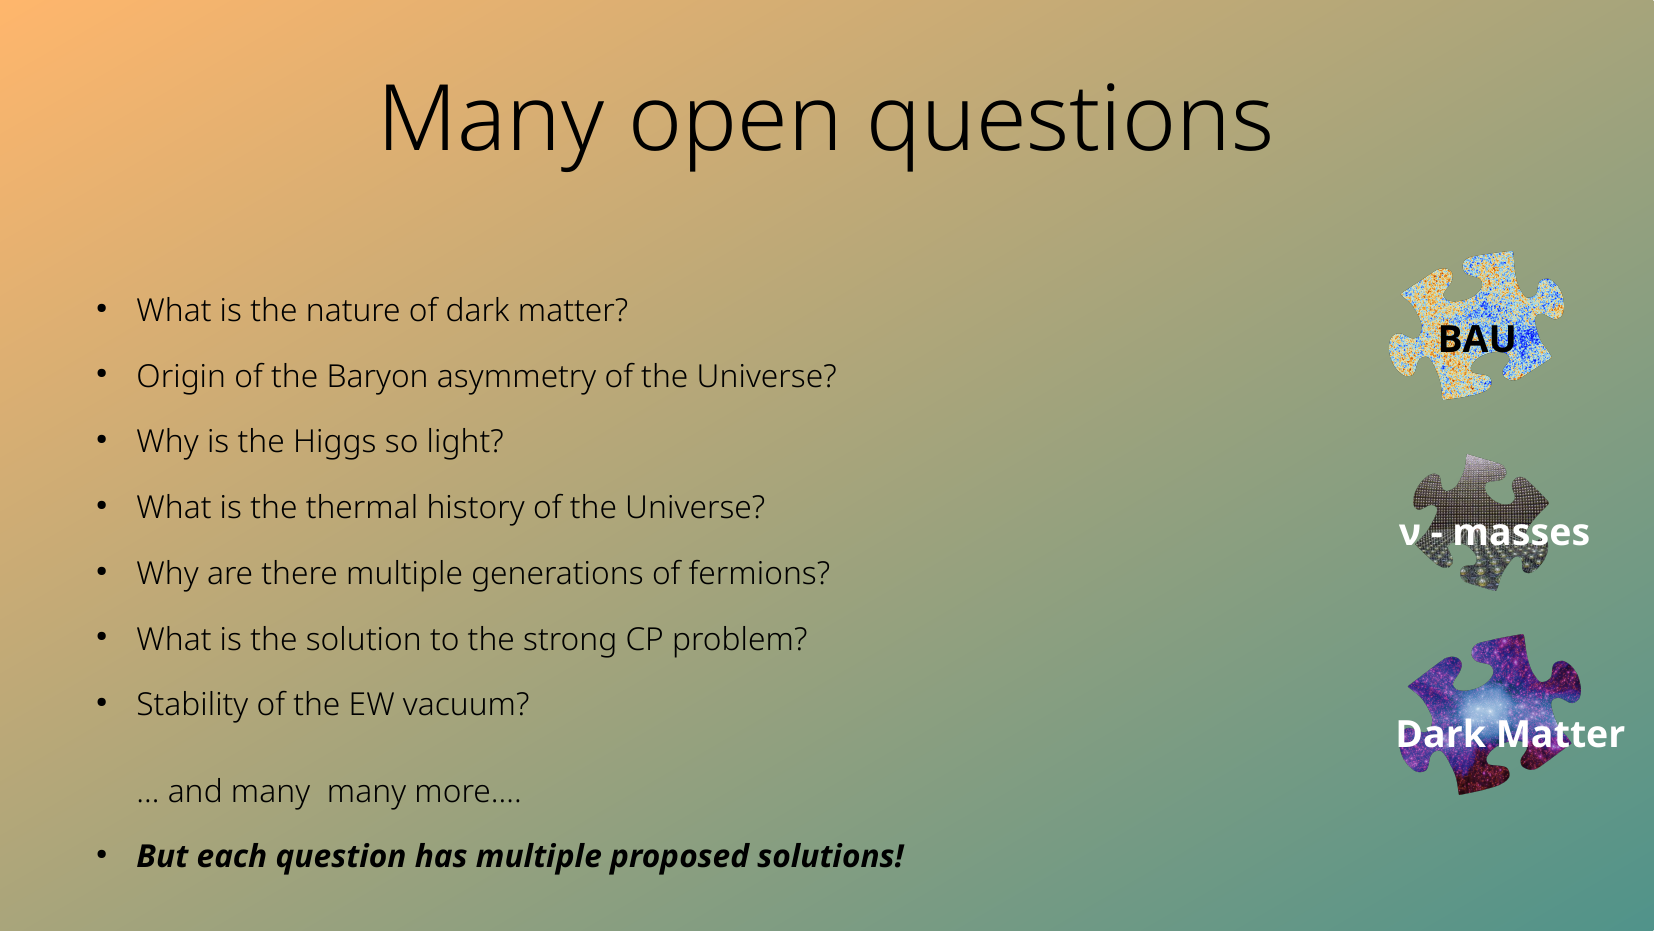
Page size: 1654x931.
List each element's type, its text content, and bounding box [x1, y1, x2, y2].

list What is the nature of dark matter? Origin of the Baryon asymmetry of the Universe? Why is the Higgs so light? What is the thermal history of the Universe? Why are there multiple generations of fermions? What is the solution to the strong CP problem? Stability of the EW vacuum? … and many many more…. But each question has multiple proposed solutions! [82, 204, 1171, 886]
picture [1413, 551, 1549, 591]
title Many open questions [82, 37, 1571, 193]
picture [1413, 454, 1549, 498]
text_box Dark Matter [1380, 699, 1607, 753]
text_box BAU [1422, 305, 1528, 358]
picture [1389, 251, 1564, 400]
text_box ν - masses [1384, 498, 1584, 551]
picture [1399, 634, 1581, 699]
picture [1399, 753, 1581, 795]
